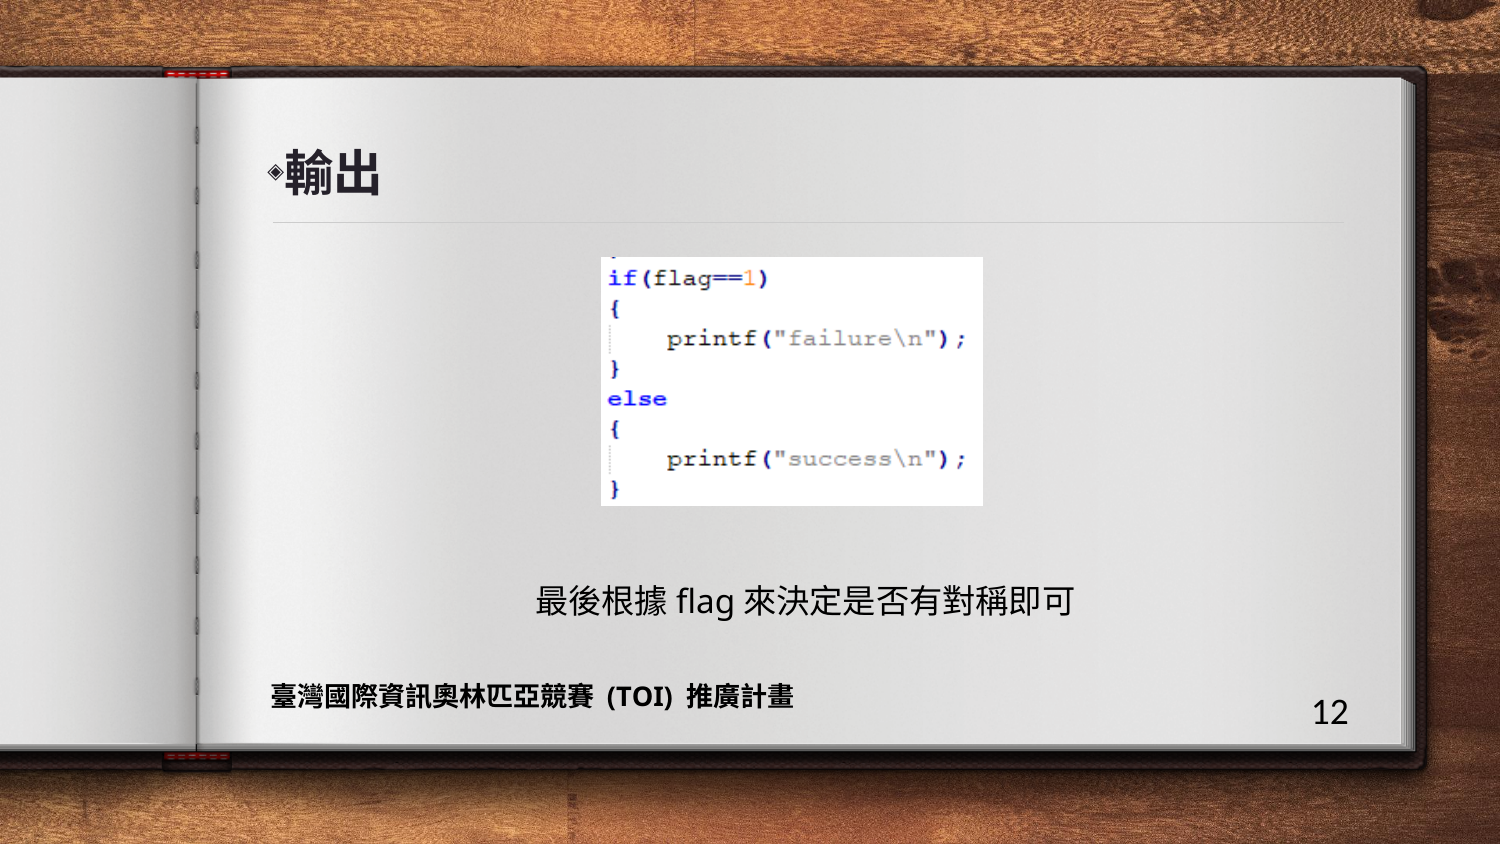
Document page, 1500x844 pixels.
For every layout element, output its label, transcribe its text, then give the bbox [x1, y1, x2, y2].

text_box 11 [1295, 672, 1386, 737]
text_box 最後根據flag來決定是否有對稱即可 [520, 572, 1104, 628]
picture [601, 257, 983, 507]
list 輸出 [252, 126, 1194, 216]
